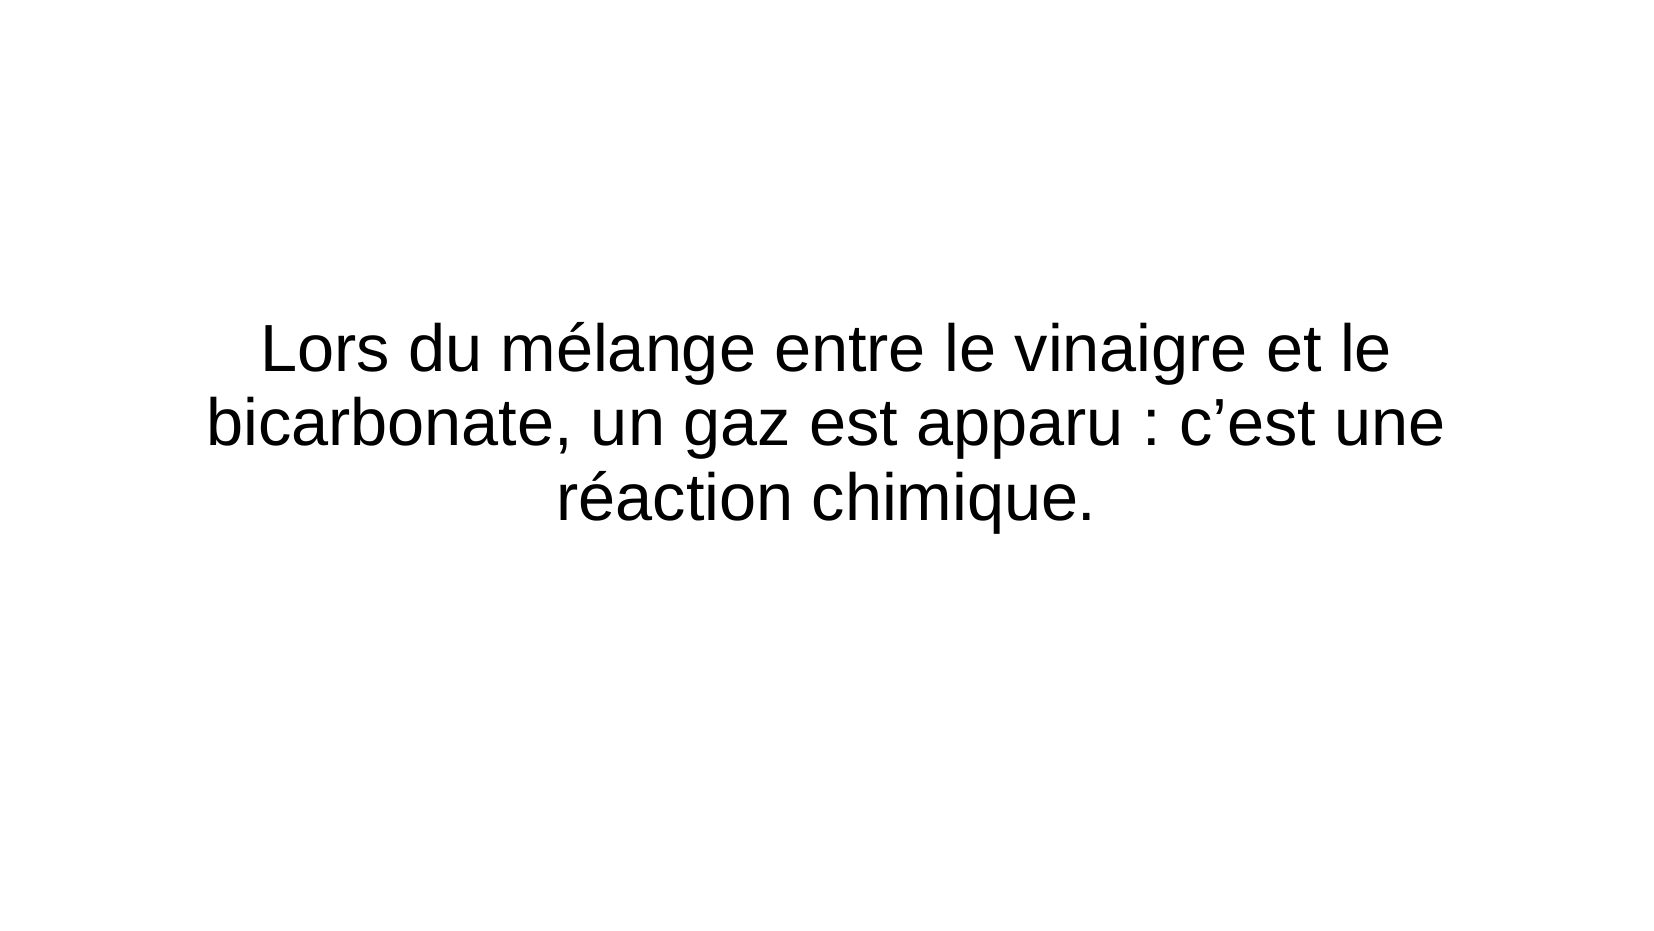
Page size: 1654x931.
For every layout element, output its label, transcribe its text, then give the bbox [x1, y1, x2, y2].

subtitle Lors du mélange entre le vinaigre et le bicarbonate, un gaz est apparu : c’est une réaction chimique. [82, 88, 1571, 758]
